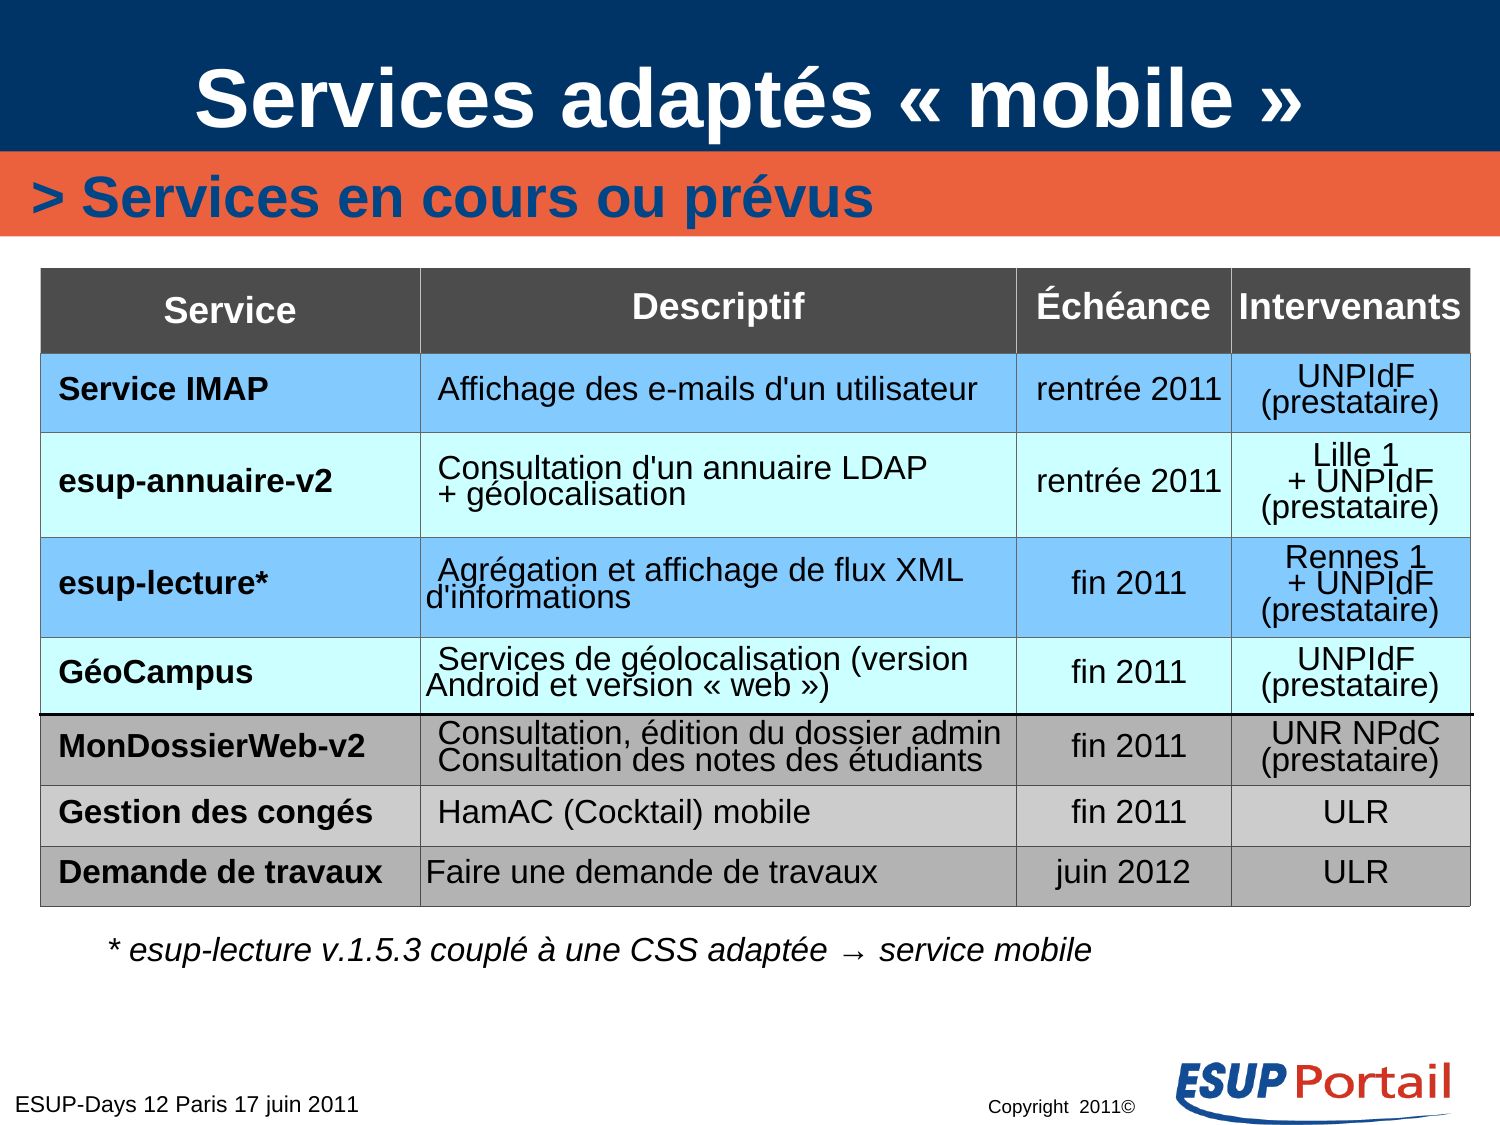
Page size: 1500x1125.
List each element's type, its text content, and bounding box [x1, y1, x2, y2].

table_cell ULR [1232, 786, 1470, 846]
table_header Service [41, 268, 420, 353]
table_cell Consultation d'un annuaire LDAP + géolocalisation [421, 433, 1016, 537]
table_cell UNR NPdC (prestataire) [1232, 716, 1470, 785]
table_cell Services de géolocalisation (version Android et version « web ») [421, 638, 1016, 713]
table_cell fin 2011 [1017, 716, 1231, 785]
table_cell fin 2011 [1017, 786, 1231, 846]
text_box > Services en cours ou prévus [0, 151, 1500, 237]
text_box ESUP-Days 12 Paris 17 juin 2011 [0, 1070, 632, 1125]
table_cell fin 2011 [1017, 638, 1231, 713]
text_box * esup-lecture v.1.5.3 couplé à une CSS adaptée → service mobile [0, 237, 1500, 1062]
table_cell UNPIdF (prestataire) [1232, 354, 1470, 432]
table_cell Rennes 1 + UNPIdF (prestataire) [1232, 538, 1470, 637]
table_cell HamAC (Cocktail) mobile [421, 786, 1016, 846]
table_cell Lille 1 + UNPIdF (prestataire) [1232, 433, 1470, 537]
table_cell Agrégation et affichage de flux XML d'informations [421, 538, 1016, 637]
table_header Intervenants [1232, 268, 1470, 353]
table_cell Consultation, édition du dossier admin Consultation des notes des étudiants [421, 716, 1016, 785]
table_cell juin 2012 [1017, 847, 1231, 906]
table_cell Affichage des e-mails d'un utilisateur [421, 354, 1016, 432]
text_box Services adaptés « mobile » [0, 0, 1500, 151]
table_cell ULR [1232, 847, 1470, 906]
table_cell Gestion des congés [41, 786, 420, 846]
table_cell rentrée 2011 [1017, 433, 1231, 537]
table_header Descriptif [421, 268, 1016, 353]
picture [1175, 1062, 1451, 1125]
table_cell esup-lecture* [41, 538, 420, 637]
table_cell GéoCampus [41, 638, 420, 713]
table_cell Faire une demande de travaux [421, 847, 1016, 906]
table_cell Service IMAP [41, 354, 420, 432]
table_cell rentrée 2011 [1017, 354, 1231, 432]
table_cell UNPIdF (prestataire) [1232, 638, 1470, 713]
table_cell fin 2011 [1017, 538, 1231, 637]
table_header Échéance [1017, 268, 1231, 353]
table_cell MonDossierWeb-v2 [41, 716, 420, 785]
table_cell esup-annuaire-v2 [41, 433, 420, 537]
table_cell Demande de travaux [41, 847, 420, 906]
